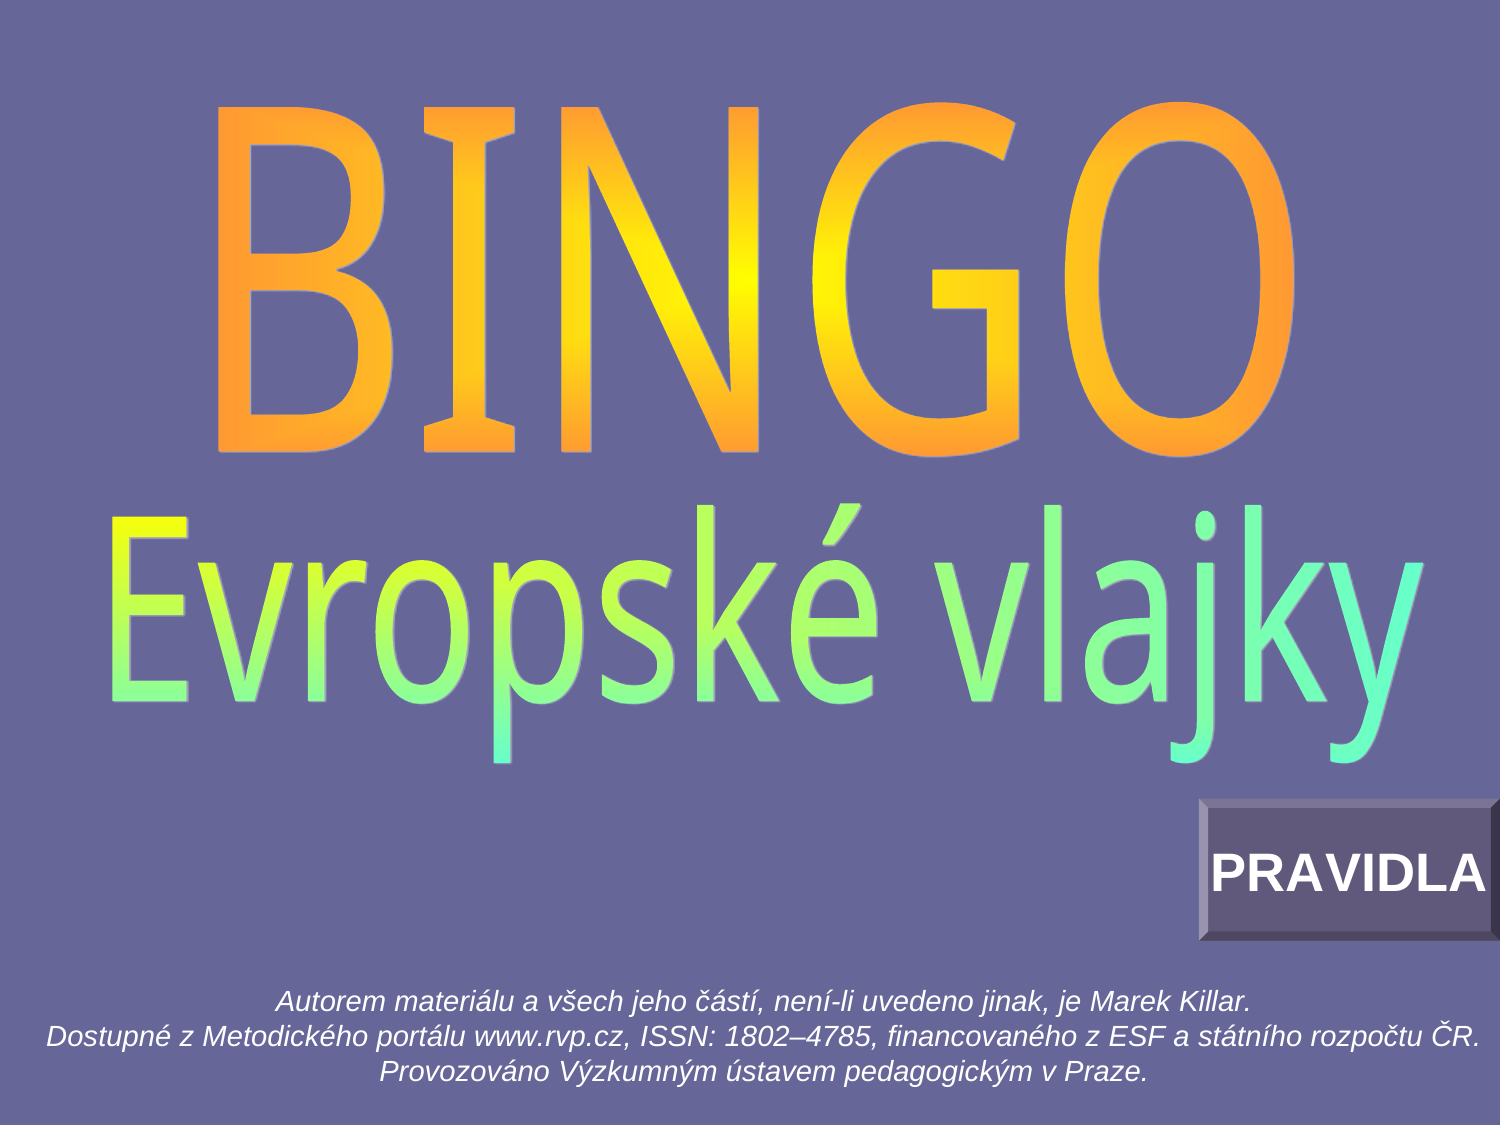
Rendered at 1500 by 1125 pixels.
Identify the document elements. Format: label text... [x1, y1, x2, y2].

text_box Autorem materiálu a všech jeho částí, není-li uvedeno jinak, je Marek Killar. Dostupné z Metodického portálu www.rvp.cz, ISSN: 1802–4785, financovaného z ESF a státního rozpočtu ČR. Provozováno Výzkumným ústavem pedagogickým v Praze. [29, 974, 1500, 1125]
text_box Evropské vlajky [1170, 562, 1214, 764]
text_box Evropské vlajky [197, 562, 293, 702]
text_box BINGO [424, 107, 514, 452]
text_box BINGO [1064, 101, 1294, 457]
text_box Evropské vlajky [1044, 504, 1061, 702]
text_box PRAVIDLA [1209, 808, 1490, 931]
text_box Evropské vlajky [790, 560, 877, 704]
text_box Evropské vlajky [934, 562, 1029, 702]
text_box Evropské vlajky [307, 560, 367, 702]
text_box Evropské vlajky [1085, 560, 1166, 704]
text_box Evropské vlajky [1195, 510, 1215, 540]
text_box Evropské vlajky [1328, 562, 1424, 764]
text_box Evropské vlajky [493, 560, 583, 764]
text_box Evropské vlajky [601, 560, 673, 704]
text_box BINGO [561, 107, 758, 452]
text_box Evropské vlajky [1244, 504, 1327, 702]
text_box BINGO [812, 102, 1019, 457]
text_box Evropské vlajky [822, 503, 861, 545]
text_box Evropské vlajky [375, 560, 468, 704]
text_box Evropské vlajky [697, 504, 780, 702]
text_box BINGO [218, 107, 392, 452]
text_box Evropské vlajky [112, 516, 187, 702]
